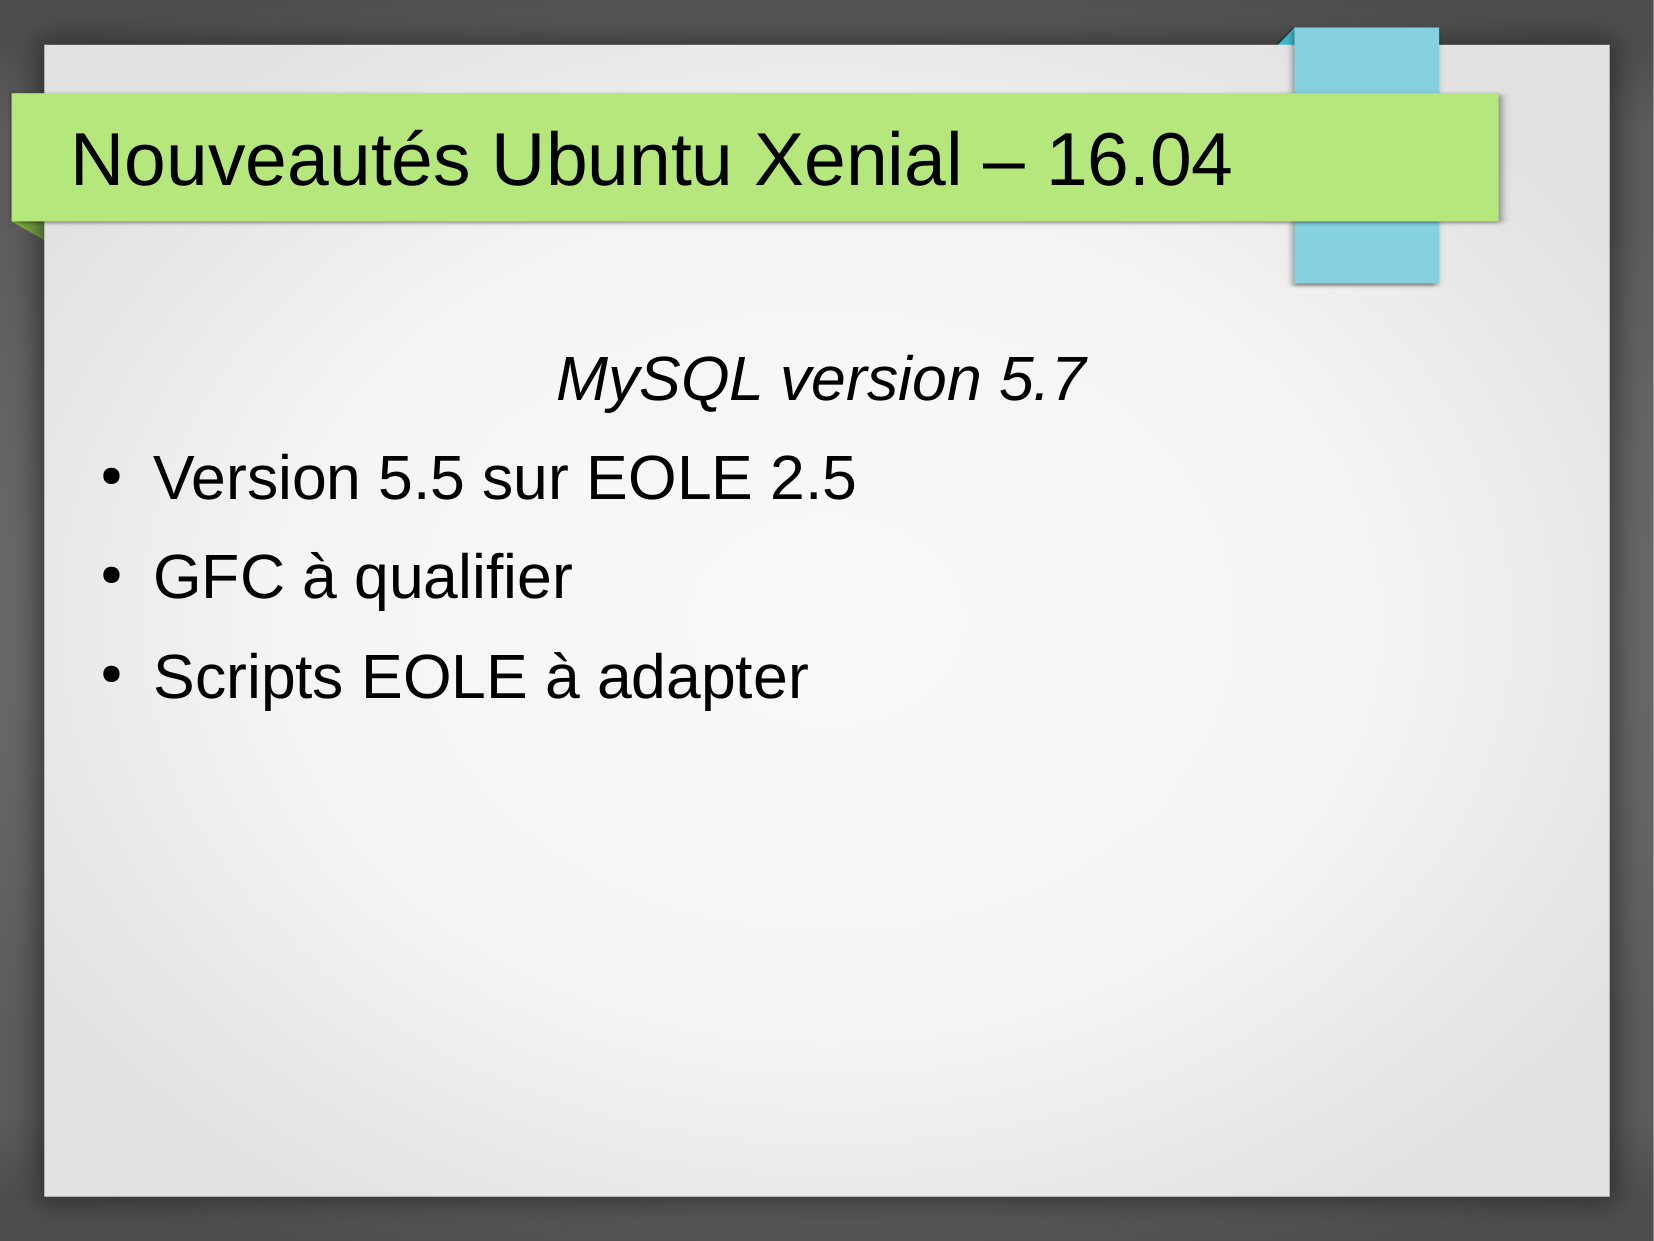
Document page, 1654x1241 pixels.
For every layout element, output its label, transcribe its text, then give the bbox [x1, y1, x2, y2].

title Nouveautés Ubuntu Xenial – 16.04 [70, 75, 1252, 244]
picture [0, 0, 1654, 1241]
list MySQL version 5.7 Version 5.5 sur EOLE 2.5 GFC à qualifier Scripts EOLE à adapter [82, 343, 1538, 1063]
